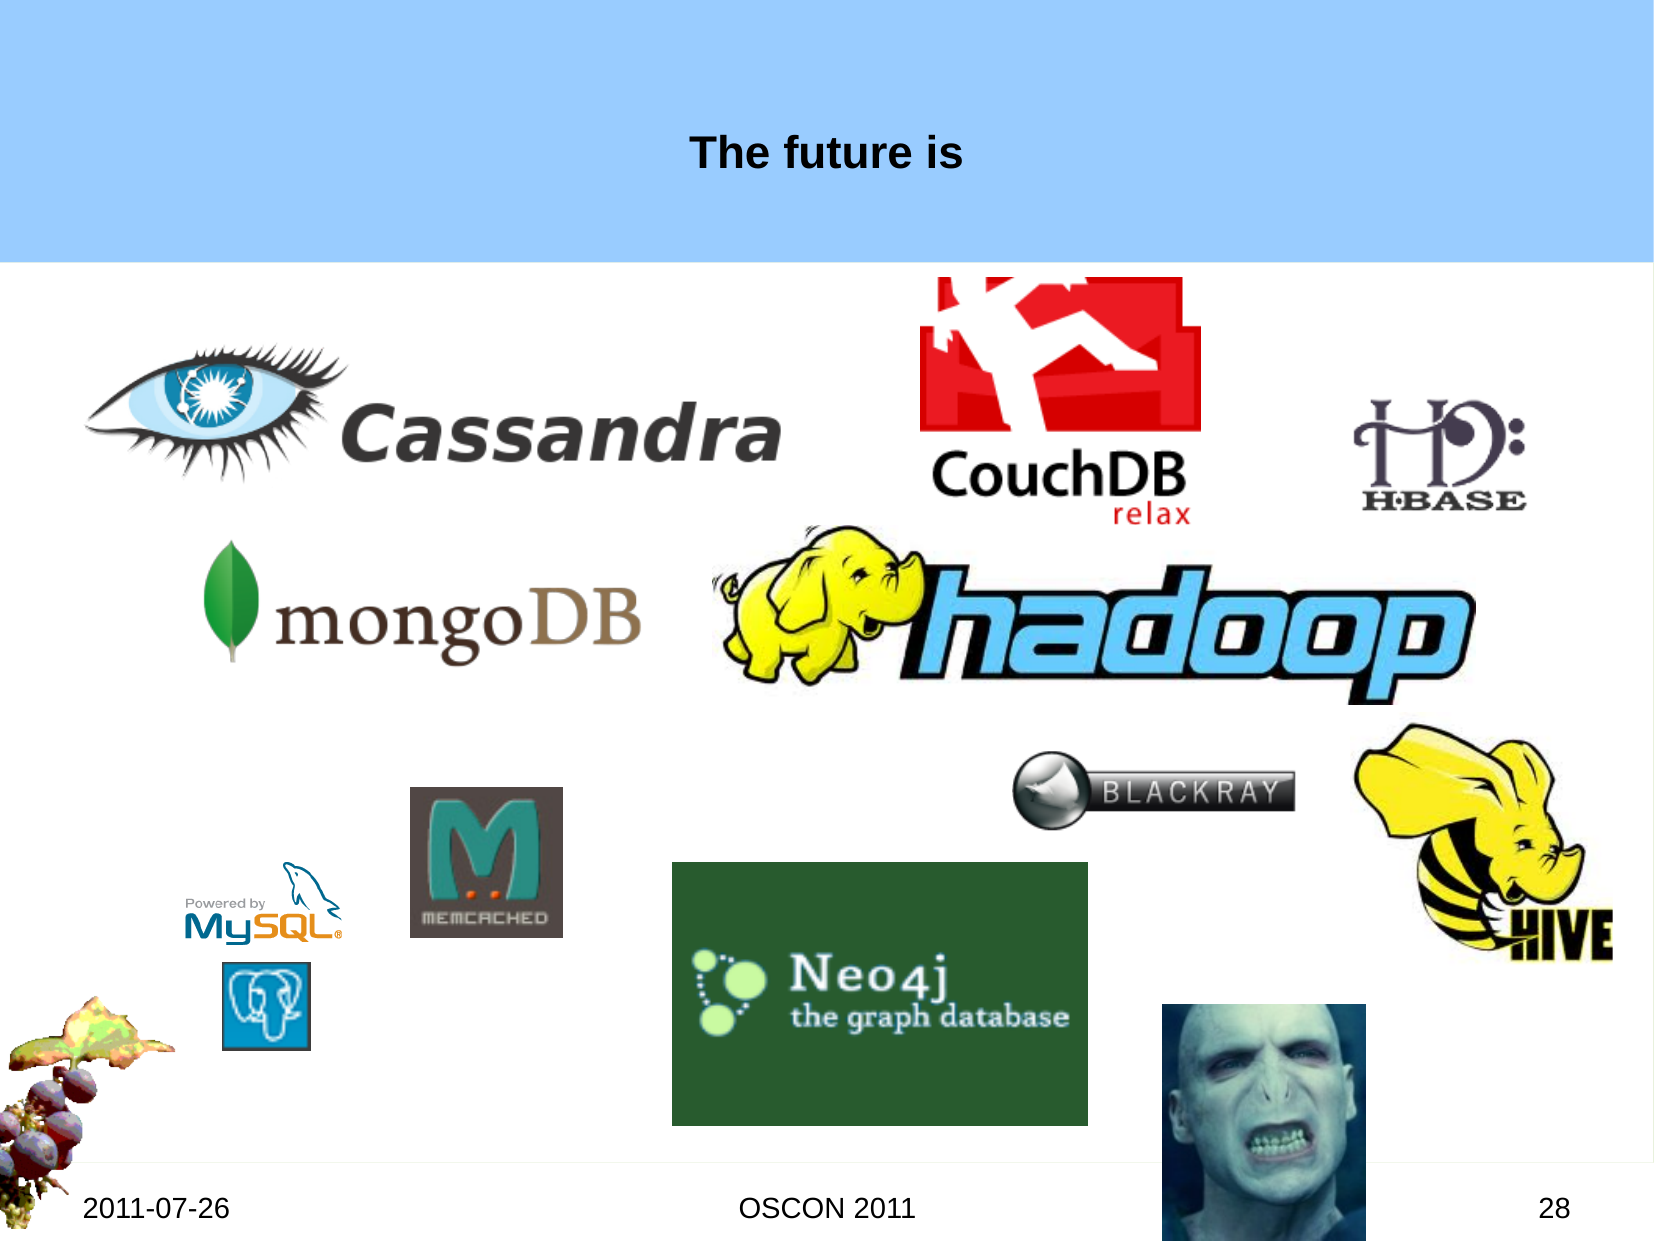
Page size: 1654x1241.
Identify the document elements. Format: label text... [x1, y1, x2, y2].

picture [222, 962, 311, 1051]
text_box [0, 262, 1654, 1163]
picture [1350, 712, 1613, 976]
picture [187, 525, 657, 682]
picture [0, 991, 188, 1229]
picture [672, 862, 1088, 1126]
picture [75, 337, 826, 488]
title The future is [82, 56, 1571, 250]
picture [712, 277, 1538, 705]
picture [185, 862, 342, 945]
picture [410, 787, 563, 938]
picture [1162, 1004, 1366, 1241]
picture [1012, 750, 1297, 832]
